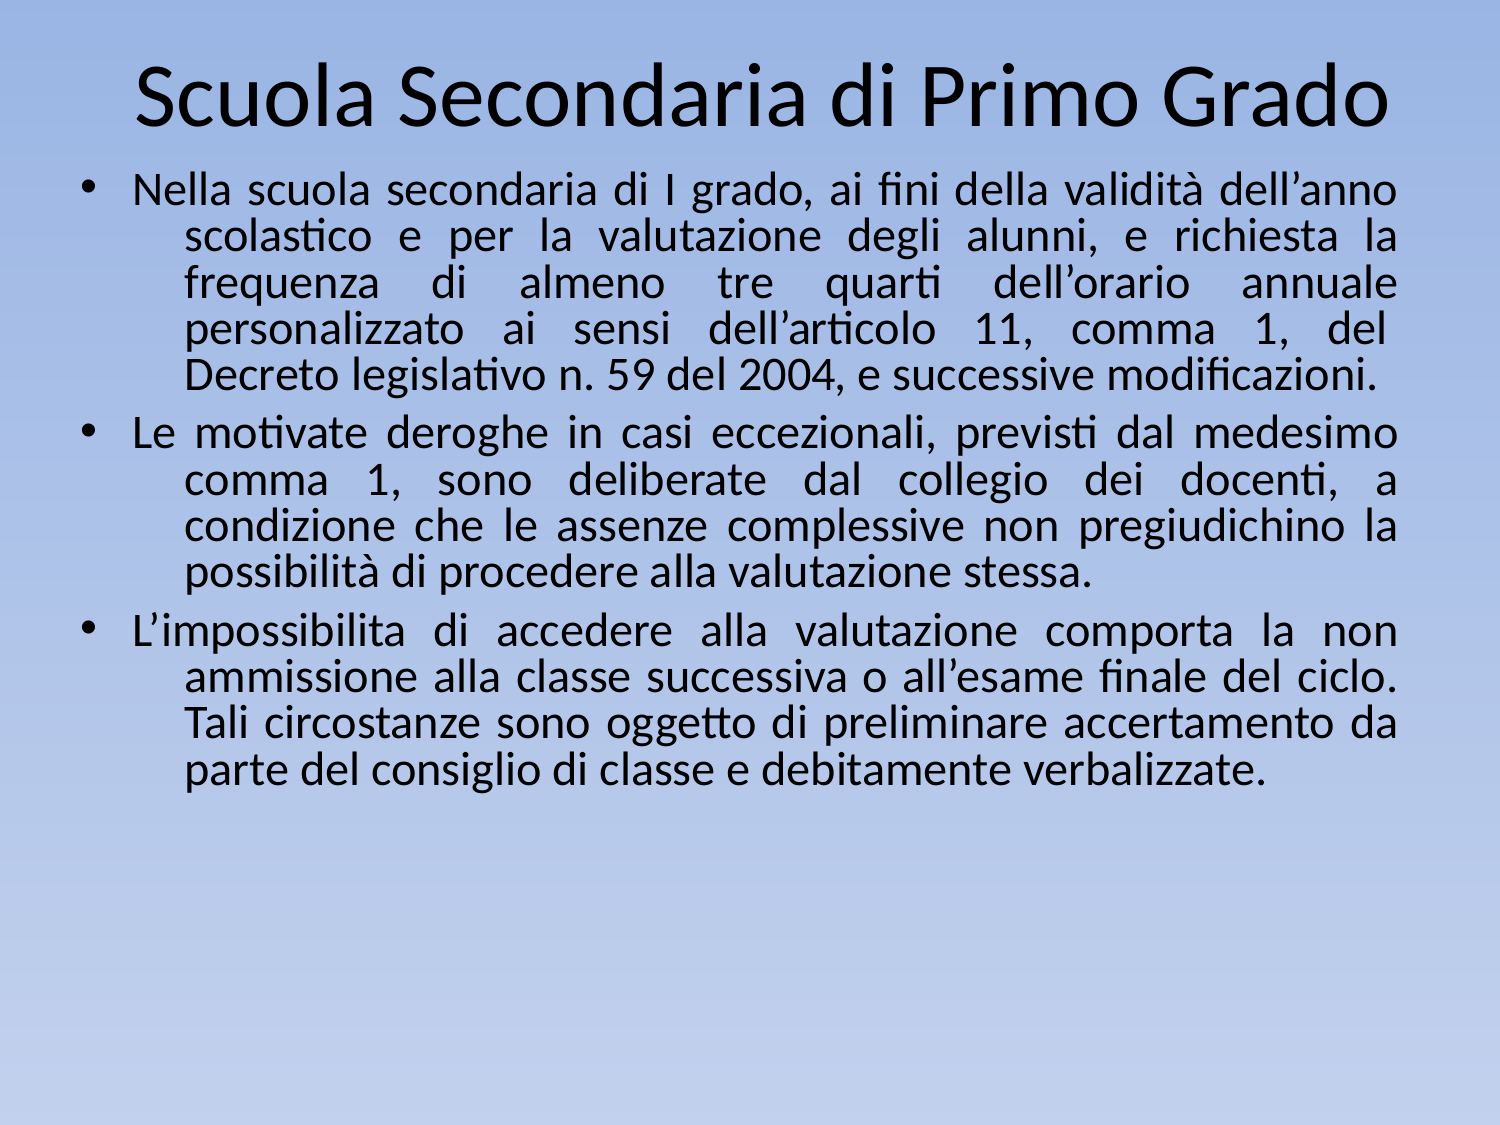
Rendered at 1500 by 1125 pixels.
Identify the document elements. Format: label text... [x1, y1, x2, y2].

list Nella scuola secondaria di I grado, ai fini della validità dell’anno scolastico e per la valutazione degli alunni, e richiesta la frequenza di almeno tre quarti dell’orario annuale personalizzato ai sensi dell’articolo 11, comma 1, del Decreto legislativo n. 59 del 2004, e successive modificazioni. Le motivate deroghe in casi eccezionali, previsti dal medesimo comma 1, sono deliberate dal collegio dei docenti, a condizione che le assenze complessive non pregiudichino la possibilità di procedere alla valutazione stessa. L’impossibilita di accedere alla valutazione comporta la non ammissione alla classe successiva o all’esame finale del ciclo. Tali circostanze sono oggetto di preliminare accertamento da parte del consiglio di classe e debitamente verbalizzate. [64, 160, 1415, 904]
title Scuola Secondaria di Primo Grado [88, 0, 1439, 184]
